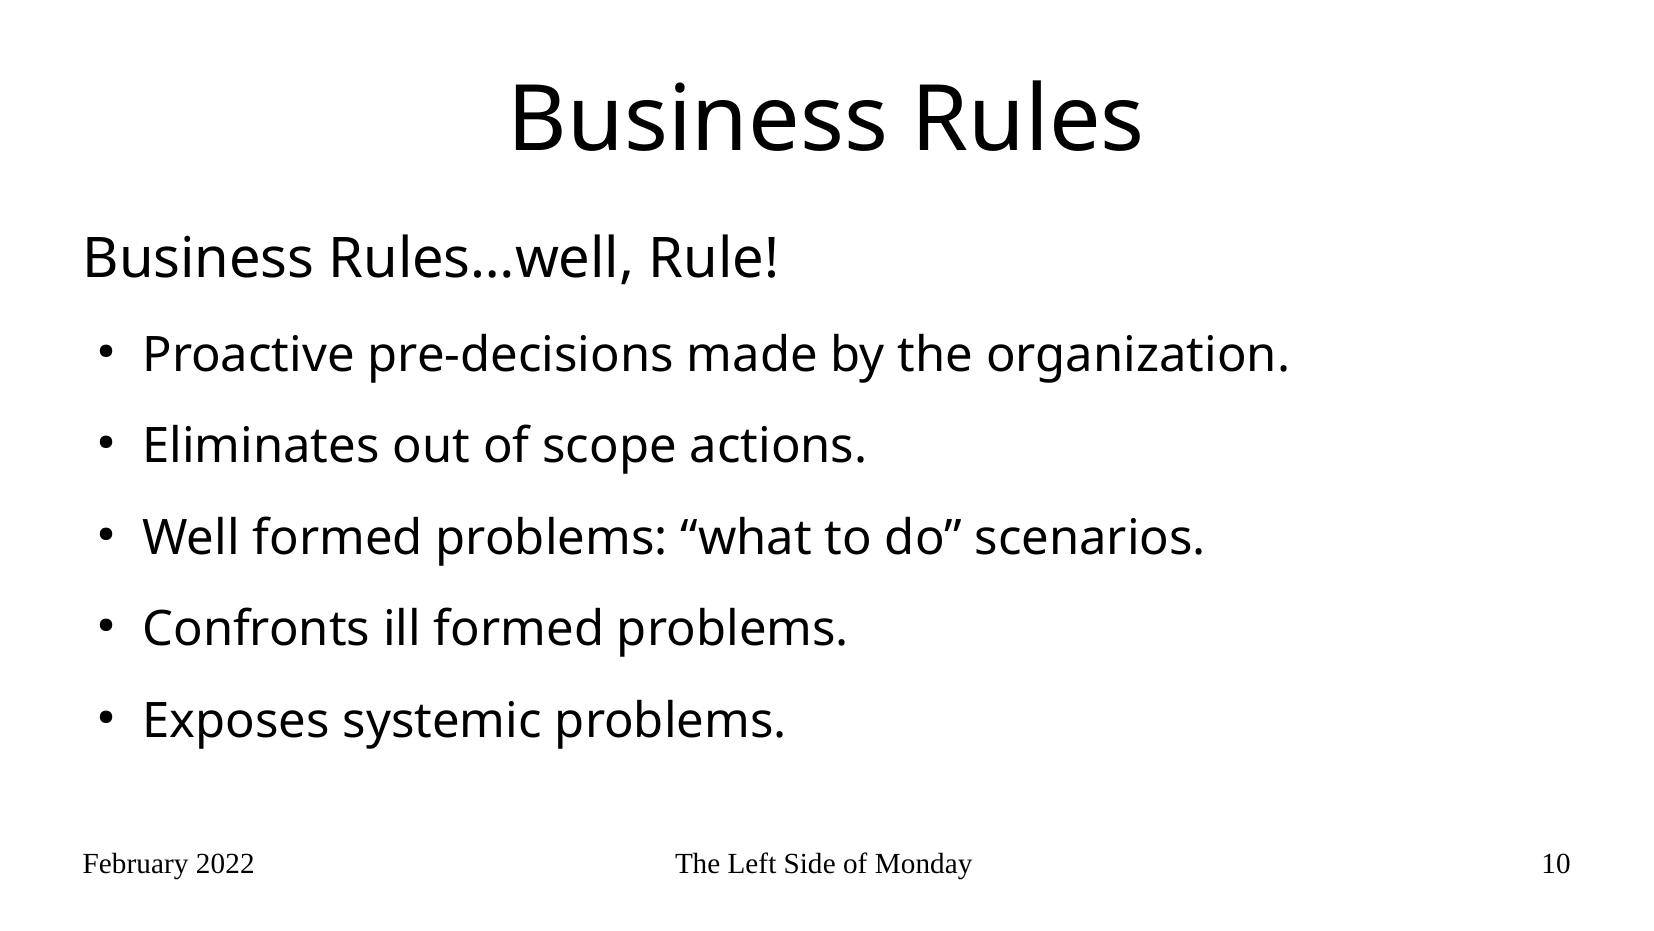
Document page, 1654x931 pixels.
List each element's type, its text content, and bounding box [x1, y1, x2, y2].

list Business Rules…well, Rule! Proactive pre-decisions made by the organization. Eliminates out of scope actions. Well formed problems: “what to do” scenarios. Confronts ill formed problems. Exposes systemic problems. [82, 217, 1571, 758]
title Business Rules [82, 37, 1571, 193]
